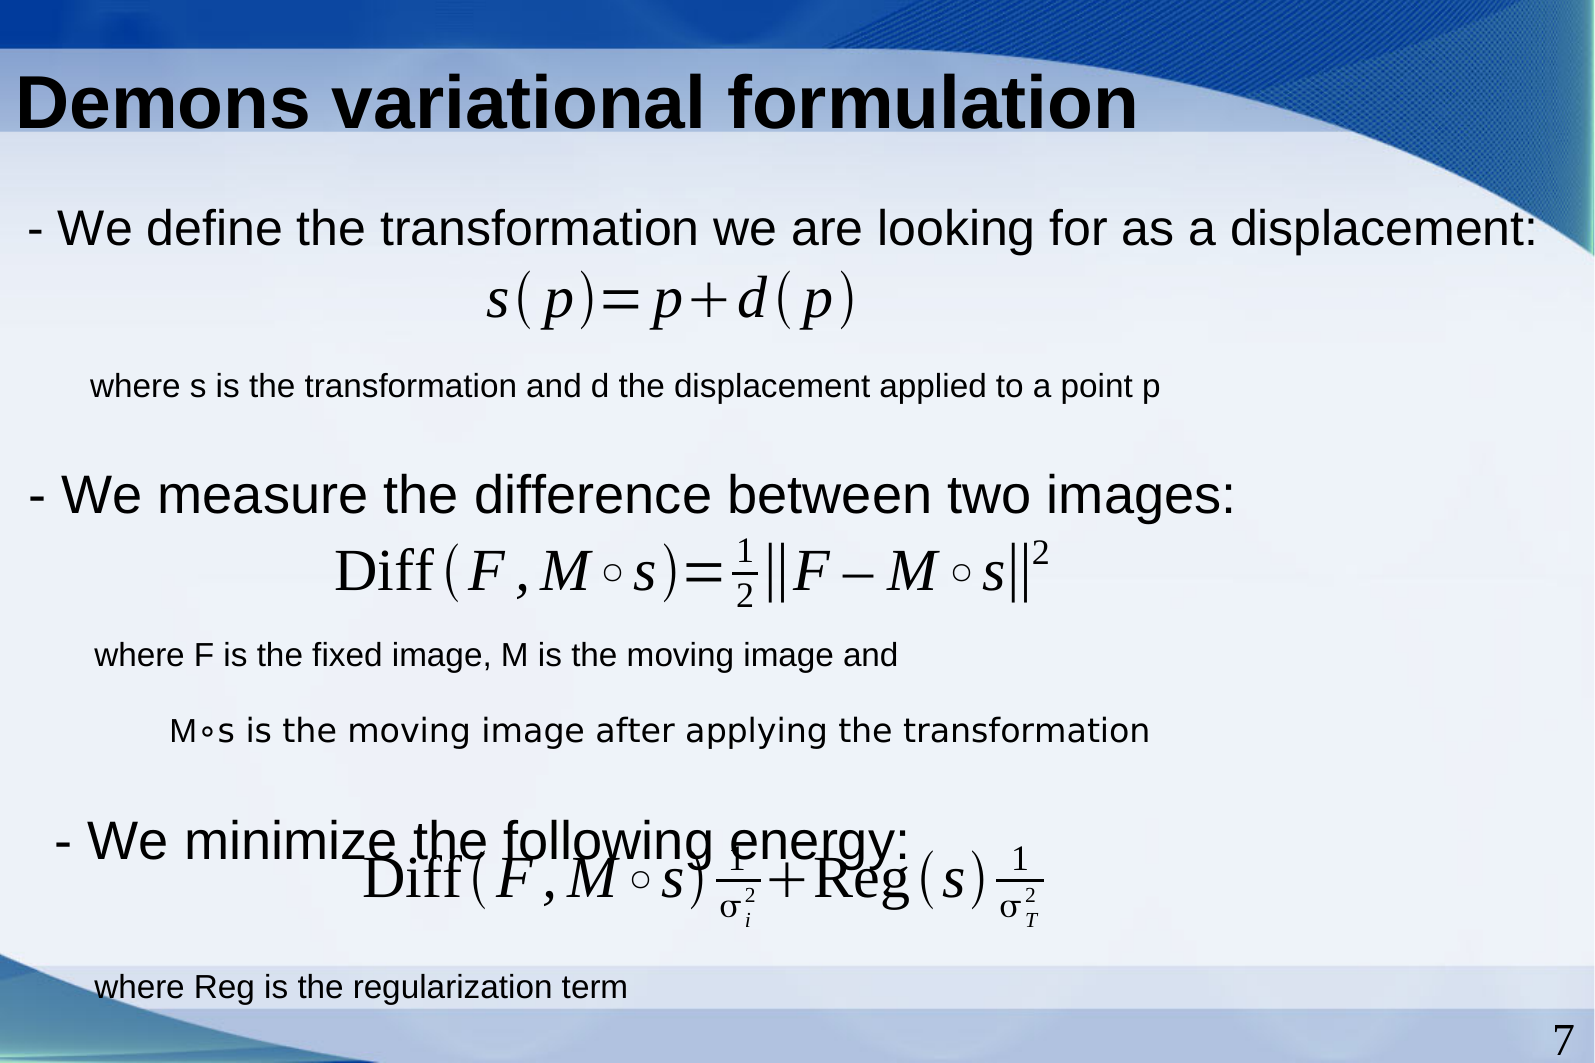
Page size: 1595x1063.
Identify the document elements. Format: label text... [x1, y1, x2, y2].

text_box - We define the transformation we are looking for as a displacement: where s is the transformation and d the displacement applied to a point p - We measure the difference between two images: where F is the fixed image, M is the moving image and M∘s is the moving image after applying the transformation - We minimize the following energy: where Reg is the regularization term [19, 172, 1595, 979]
picture [199, 979, 211, 986]
picture [0, 0, 1595, 1063]
chart [326, 530, 1056, 616]
chart [354, 837, 1052, 932]
title Demons variational formulation [15, 13, 1388, 191]
chart [477, 265, 863, 334]
